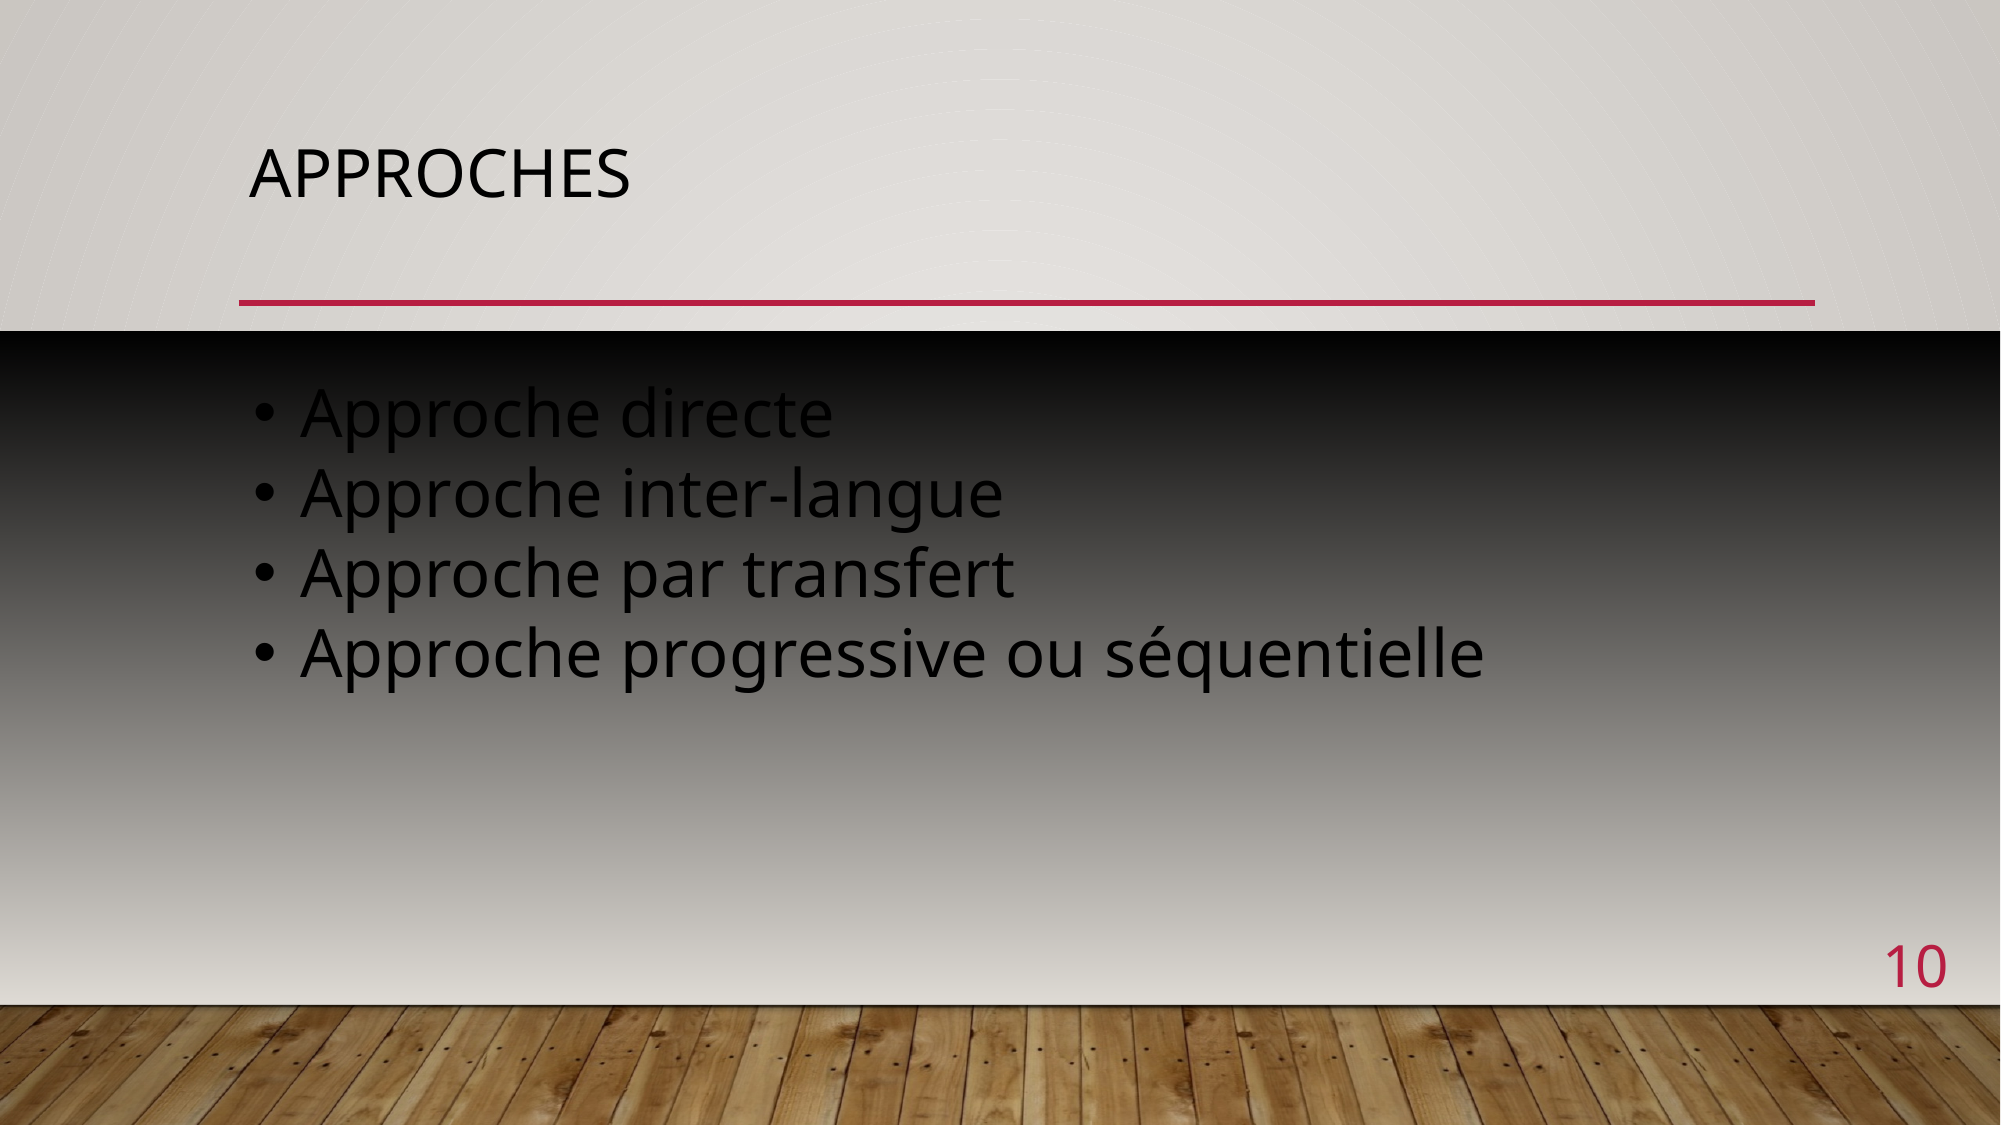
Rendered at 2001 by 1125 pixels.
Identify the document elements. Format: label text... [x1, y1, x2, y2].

title Approches [234, 131, 1810, 305]
text_box Approche directe Approche inter-langue Approche par transfert Approche progressive ou séquentielle [238, 363, 1814, 703]
text_box [1866, 921, 2000, 1005]
